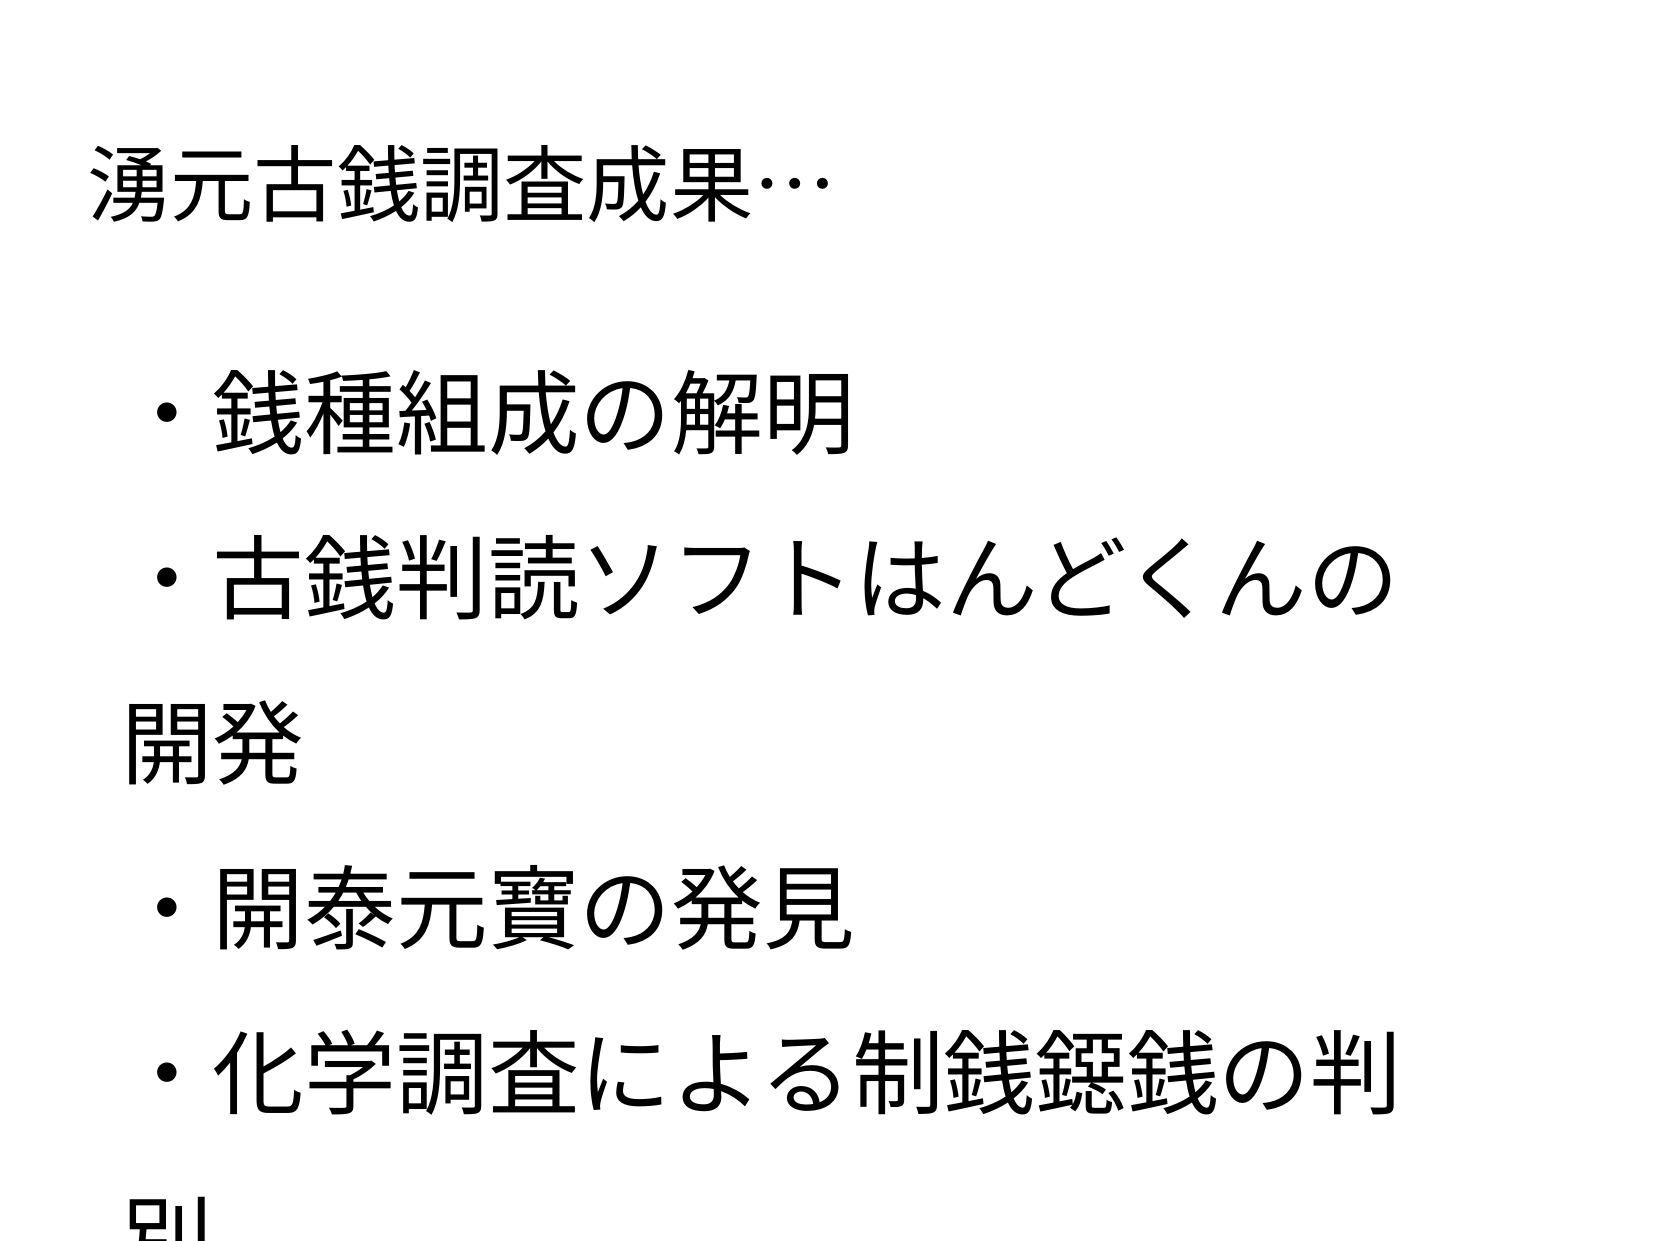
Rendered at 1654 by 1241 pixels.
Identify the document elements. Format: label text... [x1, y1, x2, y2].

text_box ・銭種組成の解明 ・古銭判読ソフトはんどくんの開発 ・開泰元寶の発見 ・化学調査による制銭鐚銭の判別 [106, 348, 1501, 969]
text_box 湧元古銭調査成果… [72, 124, 1183, 240]
